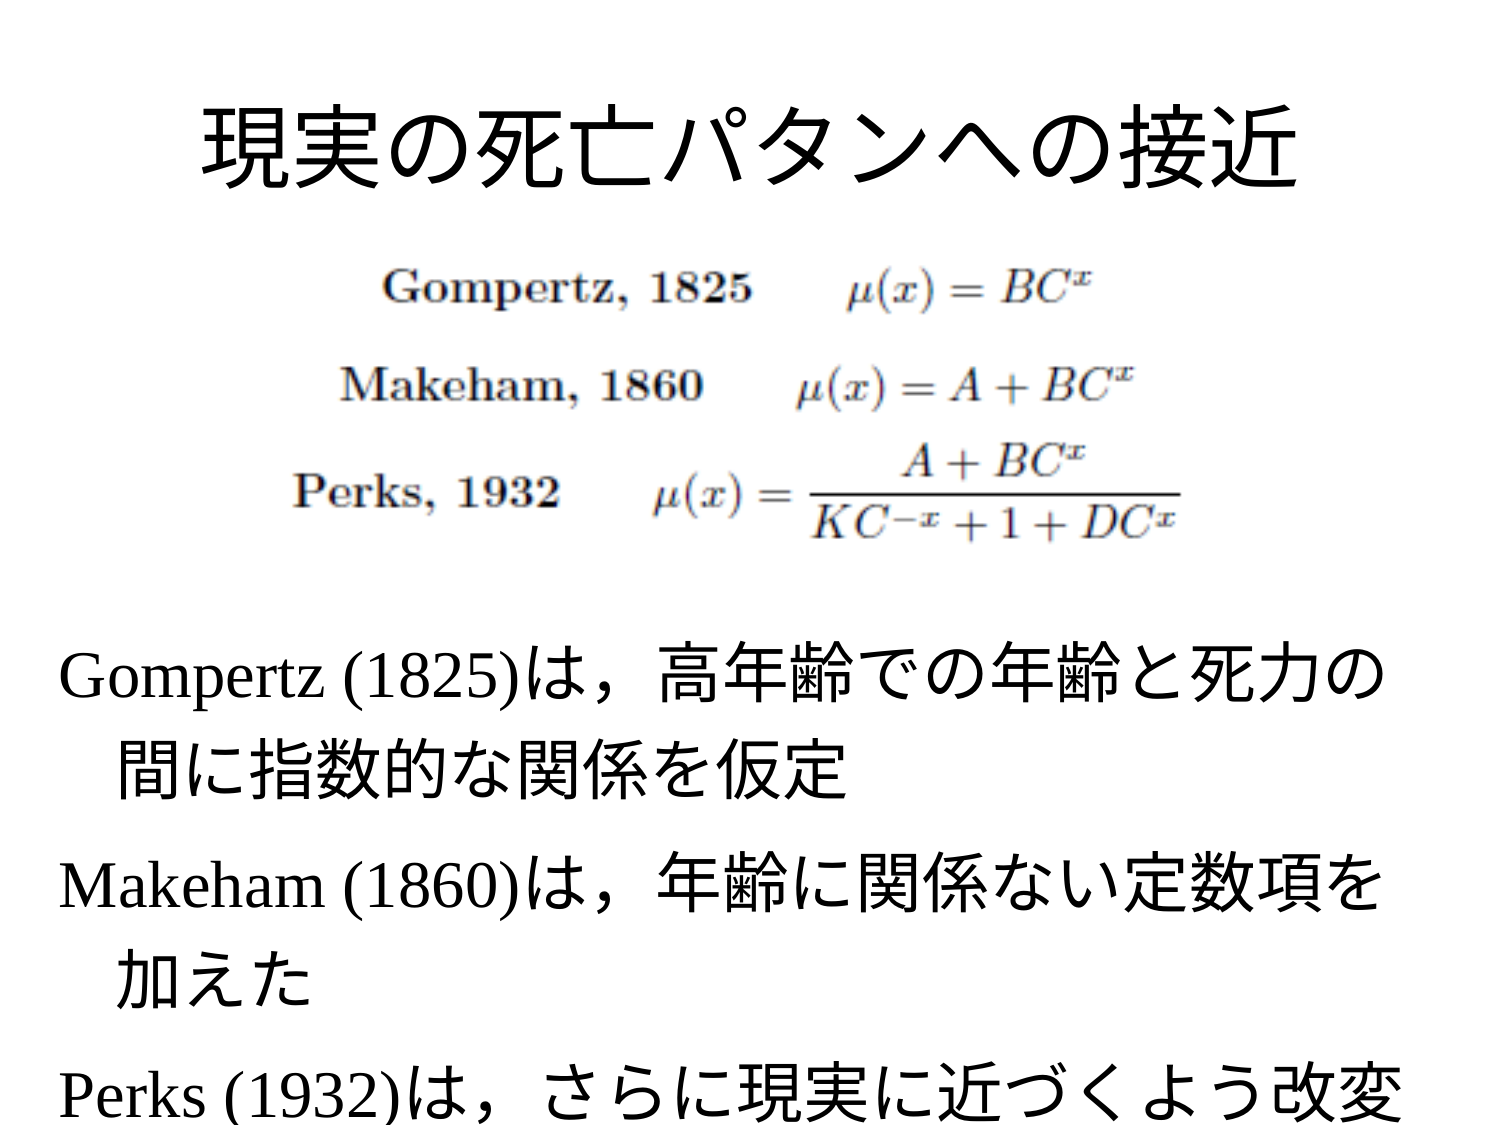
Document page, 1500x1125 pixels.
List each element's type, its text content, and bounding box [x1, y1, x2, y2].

picture [232, 236, 1241, 562]
title 現実の死亡パタンへの接近 [112, 76, 1388, 207]
list Gompertz (1825)は，高年齢での年齢と死力の間に指数的な関係を仮定 Makeham (1860)は，年齢に関係ない定数項を加えた Perks (1932)は，さらに現実に近づくよう改変 [59, 620, 1447, 1010]
